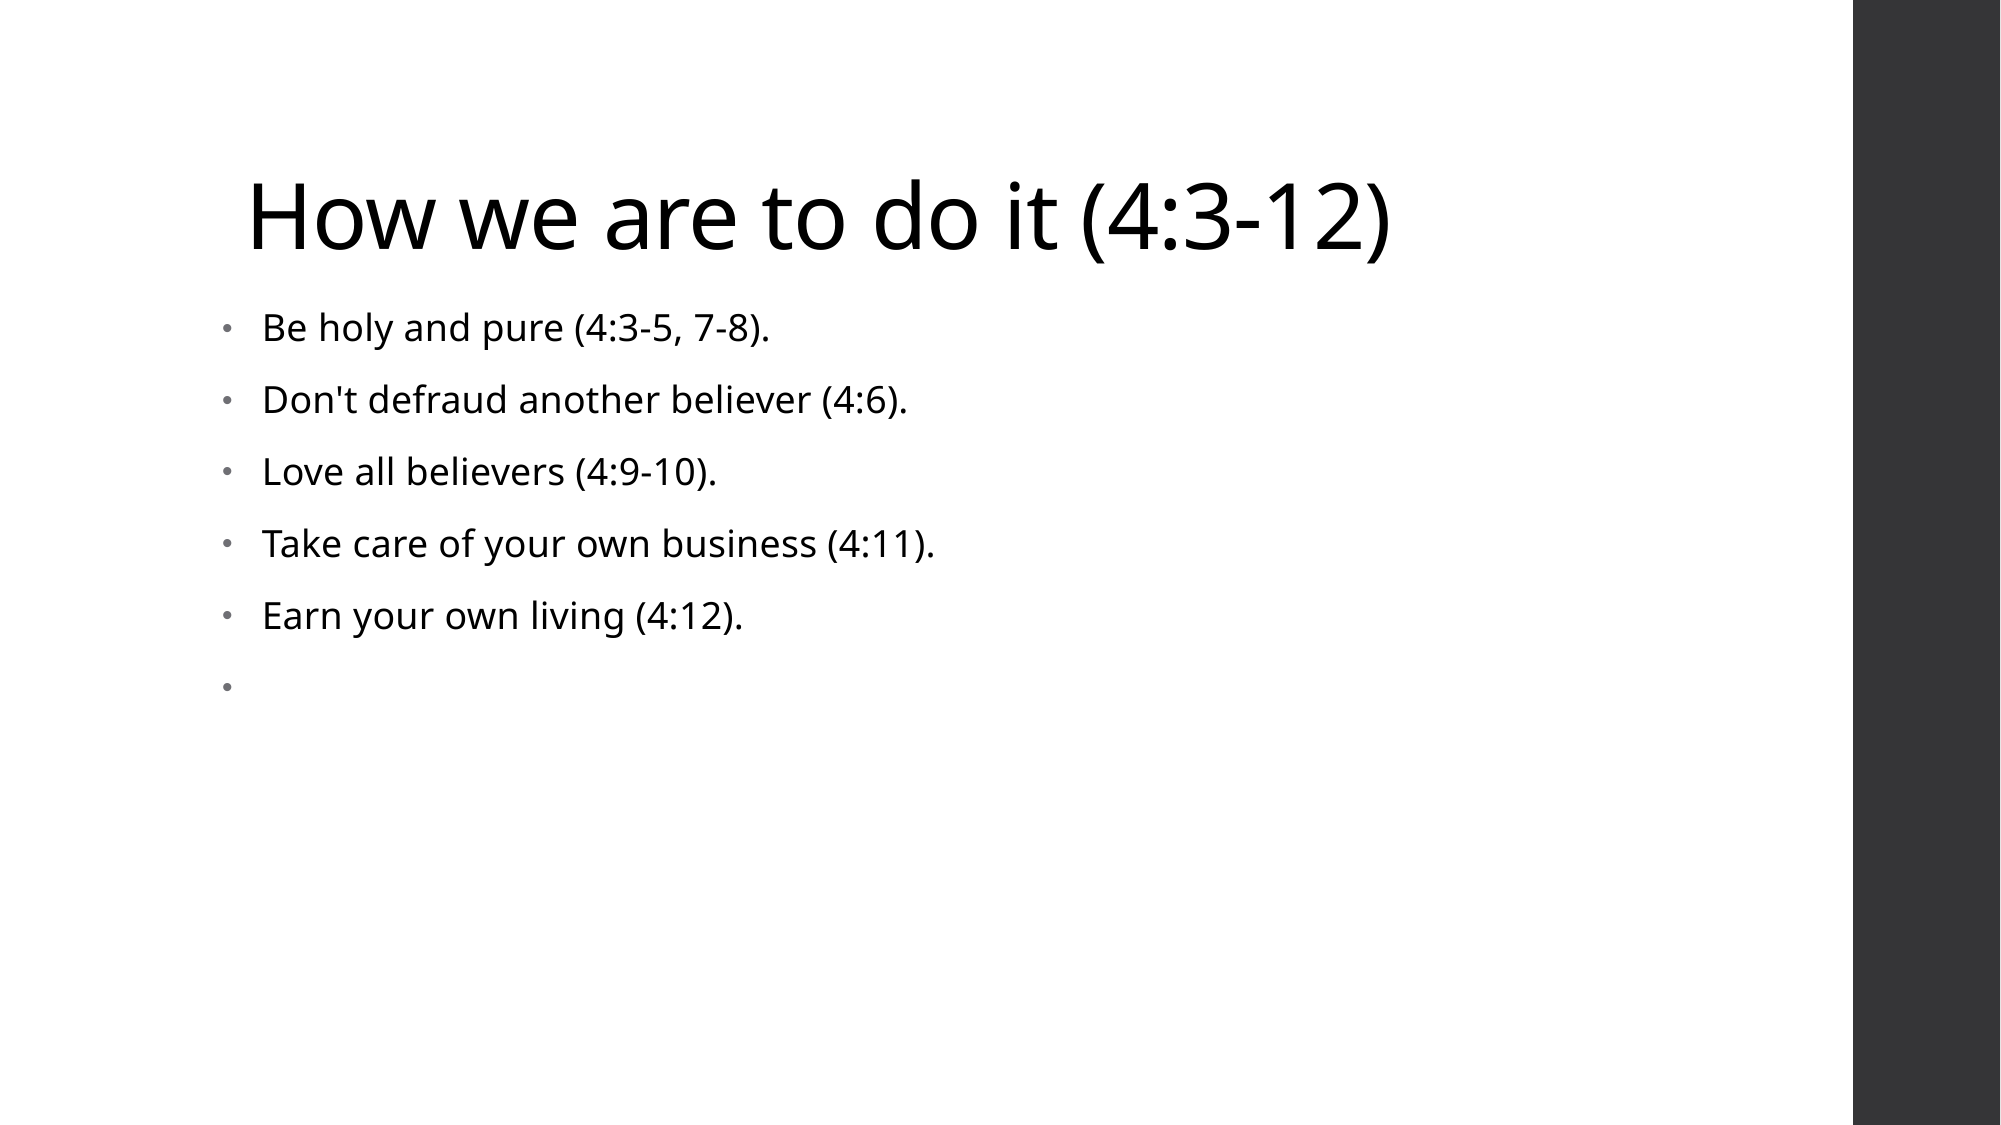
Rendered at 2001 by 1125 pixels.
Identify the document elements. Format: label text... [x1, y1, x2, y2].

title How we are to do it (4:3-12) [206, 60, 1797, 278]
list Be holy and pure (4:3-5, 7-8). Don't defraud another believer (4:6). Love all believers (4:9-10). Take care of your own business (4:11). Earn your own living (4:12). [206, 299, 1617, 1014]
